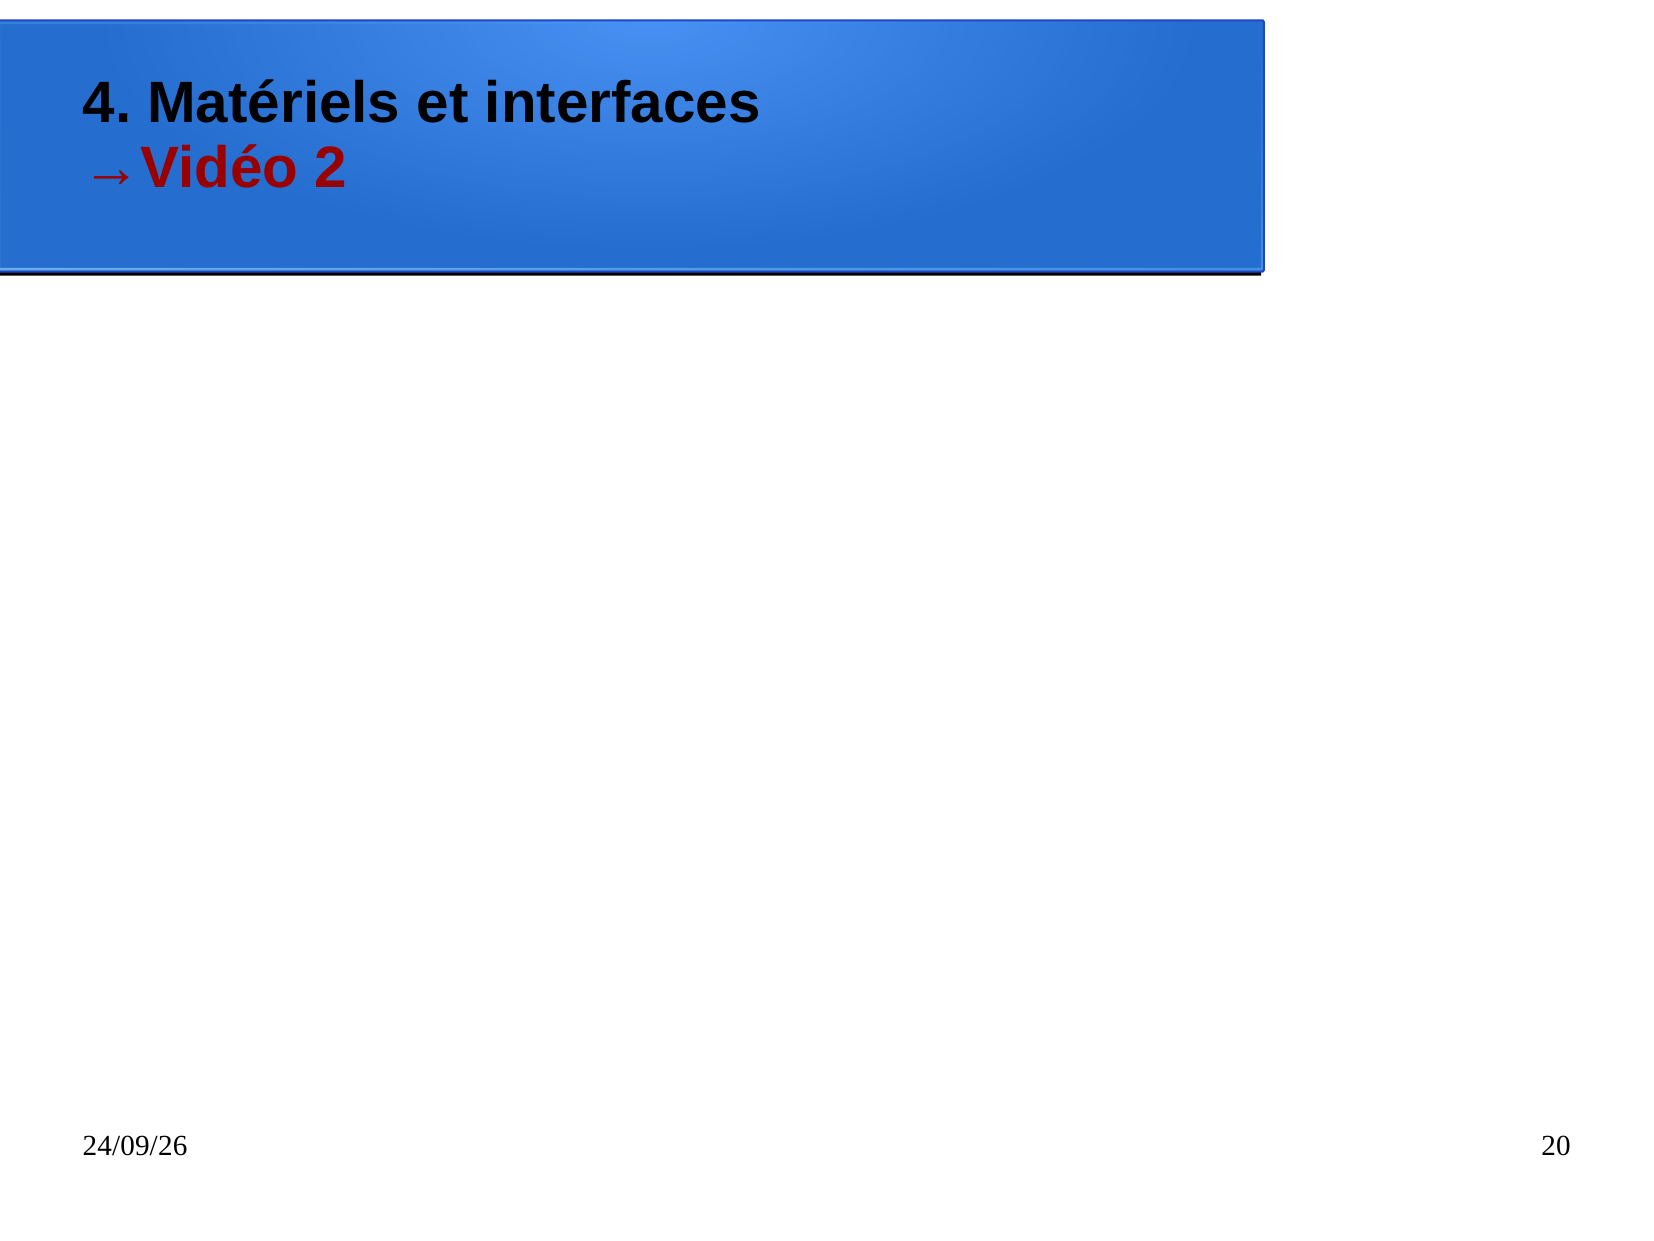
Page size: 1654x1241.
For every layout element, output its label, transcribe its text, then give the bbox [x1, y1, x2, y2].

title 4. Matériels et interfaces →Vidéo 2 [82, 69, 1264, 238]
